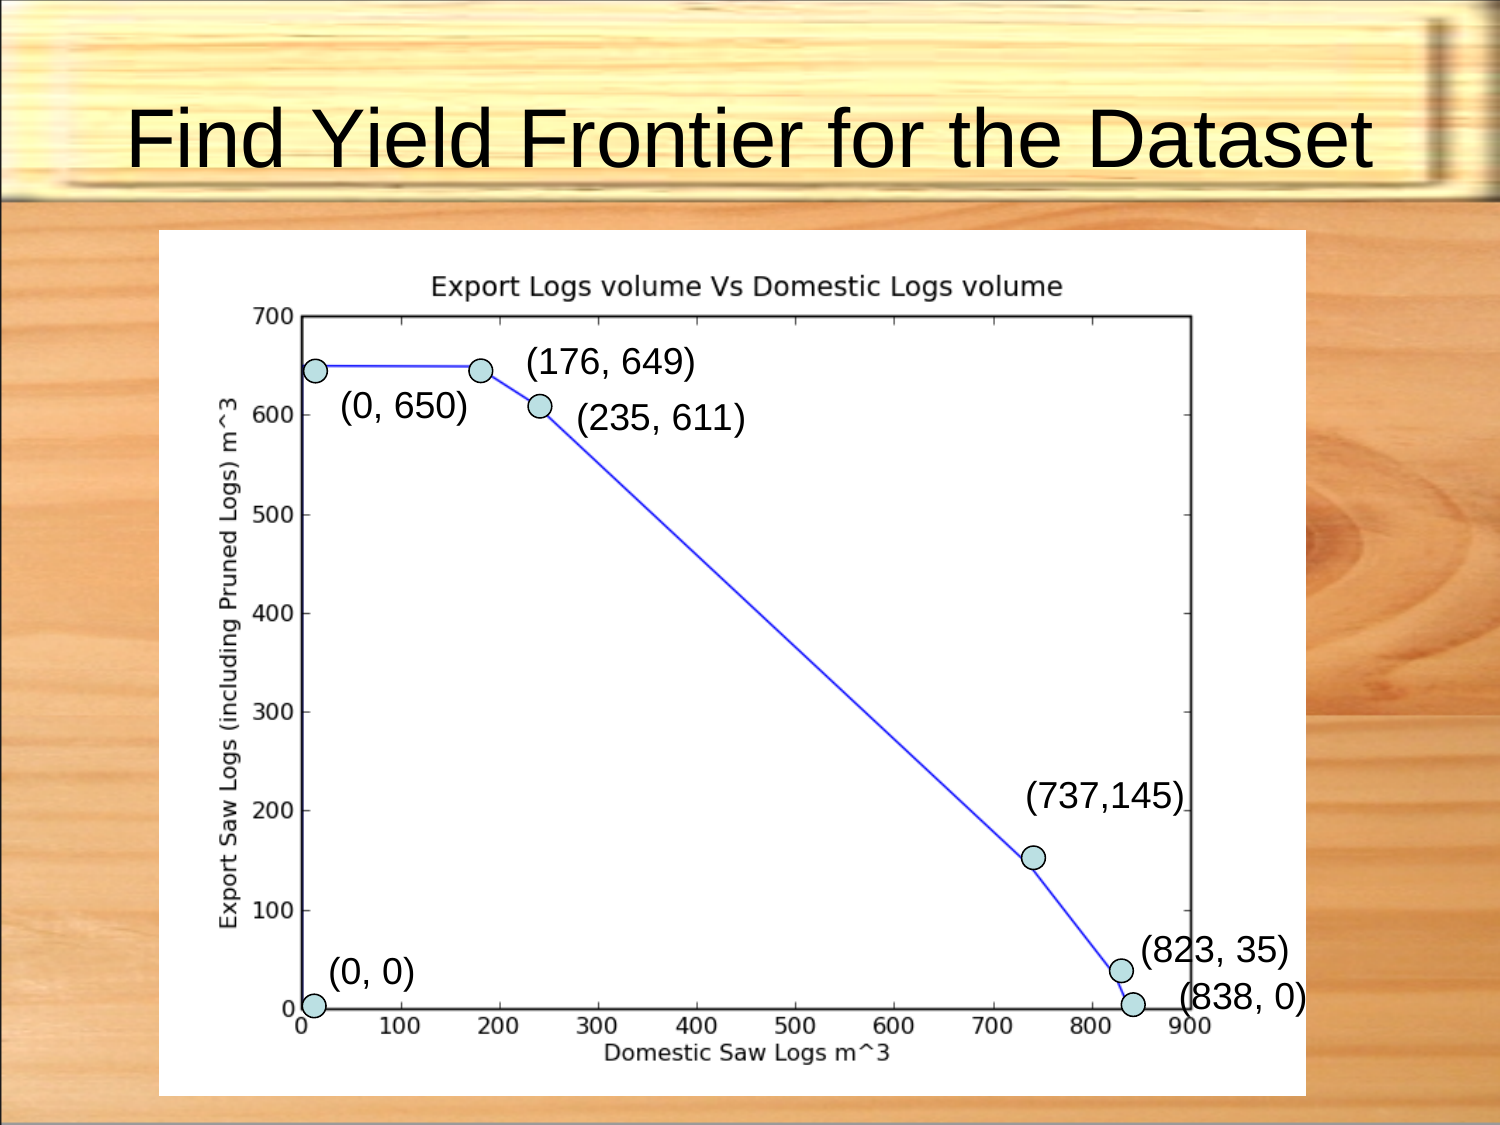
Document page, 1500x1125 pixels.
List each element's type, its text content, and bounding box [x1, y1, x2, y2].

text_box [1121, 992, 1146, 1017]
text_box (0, 650) [325, 373, 484, 434]
text_box (176, 649) [510, 329, 711, 390]
text_box (235, 611) [561, 385, 762, 446]
text_box (0, 0) [313, 939, 431, 1000]
picture [0, 0, 1500, 1125]
text_box (838, 0) [1163, 964, 1323, 1025]
text_box [303, 359, 328, 383]
text_box [1021, 846, 1046, 870]
text_box (737,145) [1010, 763, 1201, 824]
text_box [528, 394, 552, 418]
text_box [302, 994, 327, 1018]
text_box [468, 359, 493, 383]
title Find Yield Frontier for the Dataset [75, 45, 1426, 233]
text_box [1109, 959, 1131, 983]
text_box (823, 35) [1125, 916, 1305, 978]
